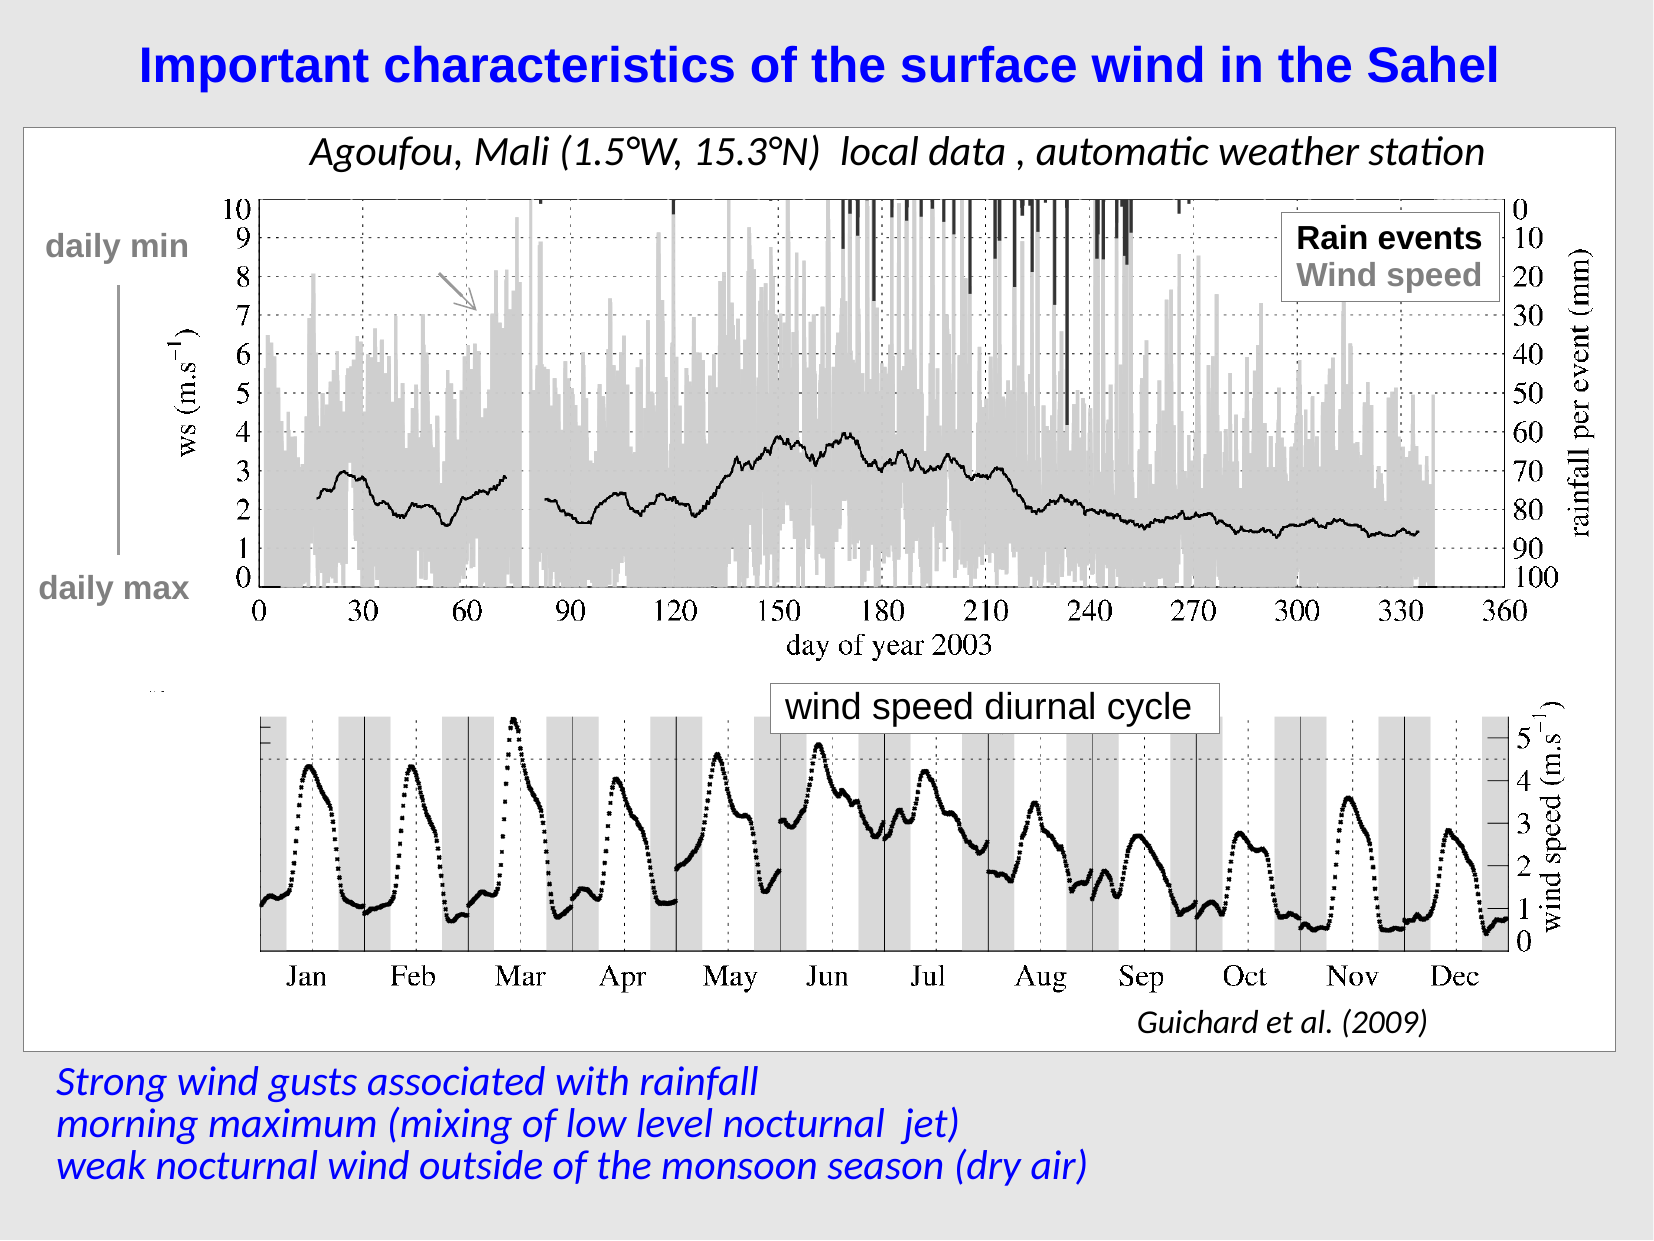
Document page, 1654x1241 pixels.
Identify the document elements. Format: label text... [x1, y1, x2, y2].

text_box Guichard et al. (2009) [1122, 1001, 1444, 1058]
text_box daily min [30, 219, 215, 272]
text_box [23, 127, 1616, 1052]
text_box Rain events [1281, 212, 1499, 249]
picture [166, 199, 1595, 662]
text_box daily max [23, 562, 215, 615]
text_box Agoufou, Mali (1.5°W, 15.3°N) local data , automatic weather station [295, 127, 1509, 194]
text_box Strong wind gusts associated with rainfall morning maximum (mixing of low level nocturnal jet) weak nocturnal wind outside of the monsoon season (dry air) [41, 1057, 1105, 1225]
text_box wind speed diurnal cycle [770, 677, 1225, 738]
text_box Important characteristics of the surface wind in the Sahel [124, 29, 1517, 101]
picture [135, 691, 1567, 993]
text_box Wind speed [1281, 249, 1500, 302]
